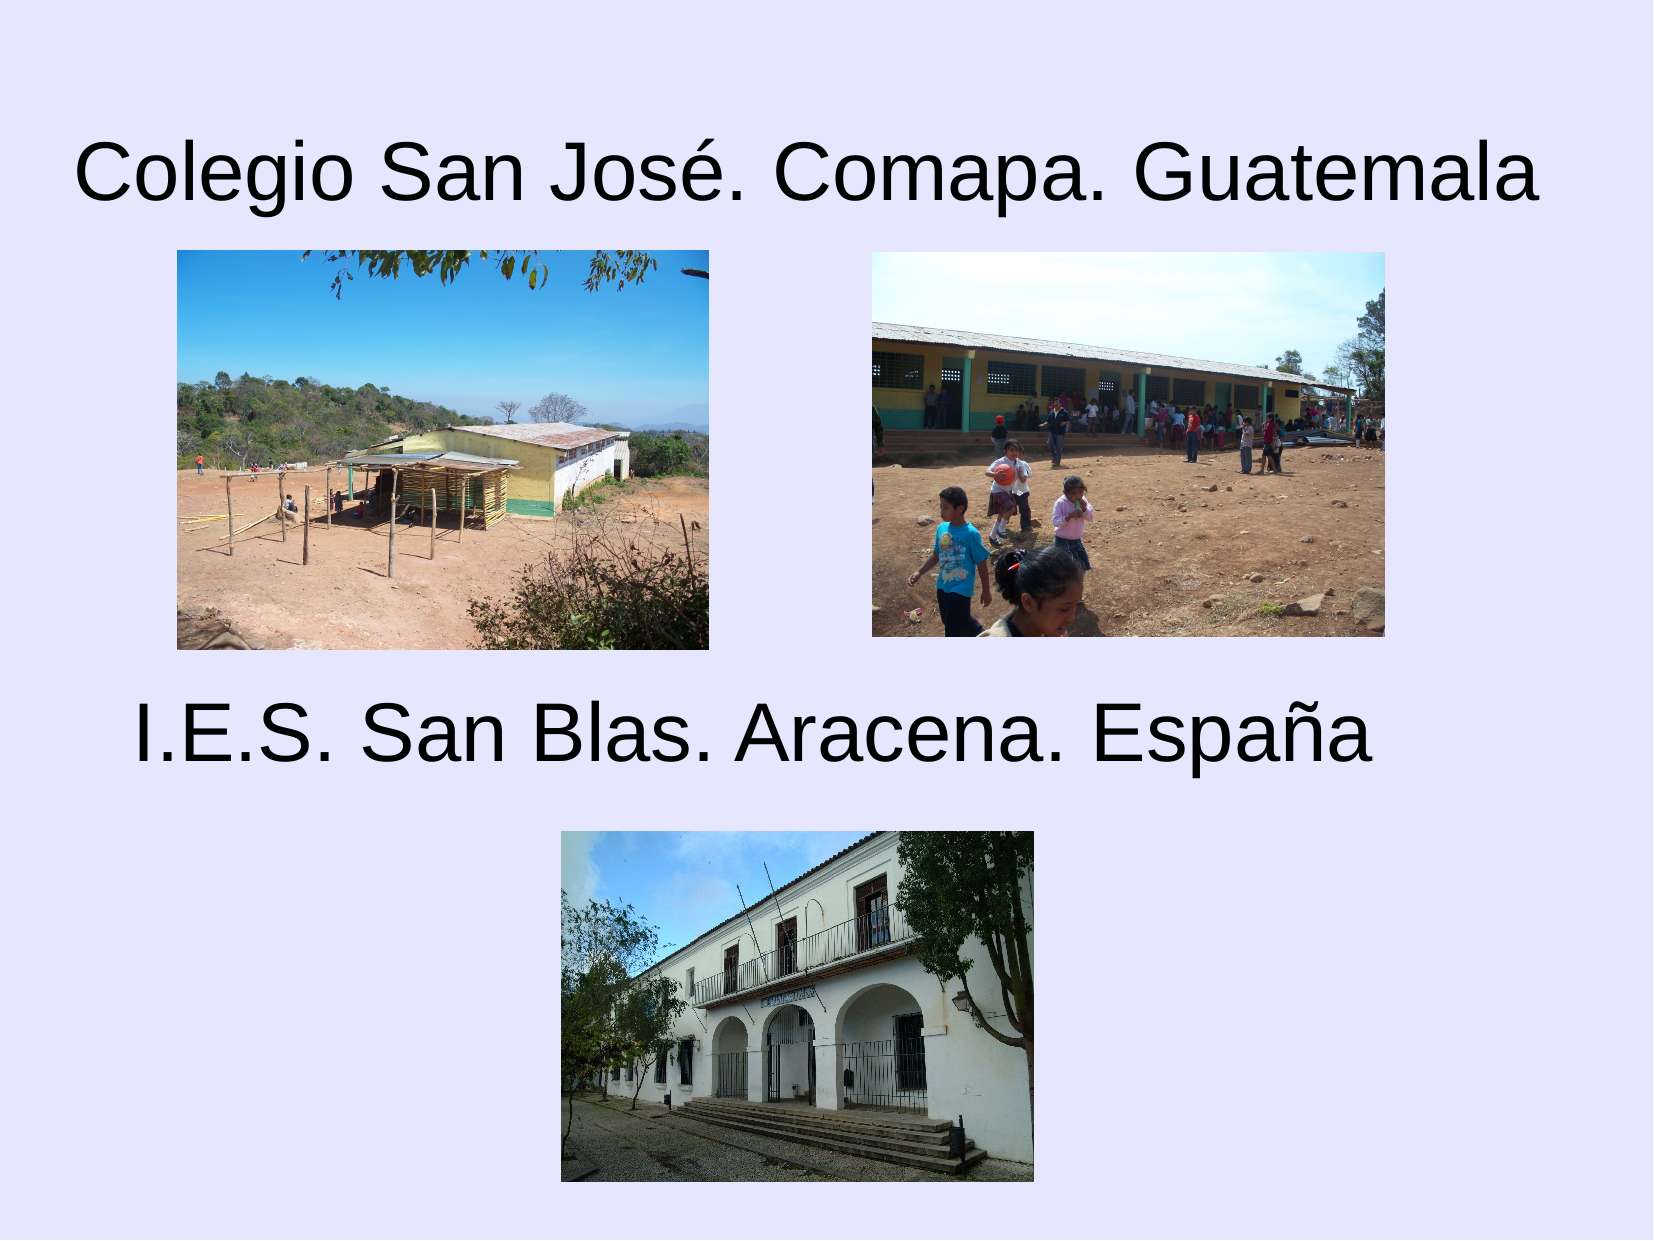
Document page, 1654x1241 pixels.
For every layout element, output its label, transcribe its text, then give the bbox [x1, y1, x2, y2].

picture [561, 831, 1034, 1182]
picture [177, 250, 709, 650]
picture [872, 252, 1385, 637]
text_box Colegio San José. Comapa. Guatemala [59, 118, 1556, 266]
text_box I.E.S. San Blas. Aracena. España [118, 679, 1390, 787]
